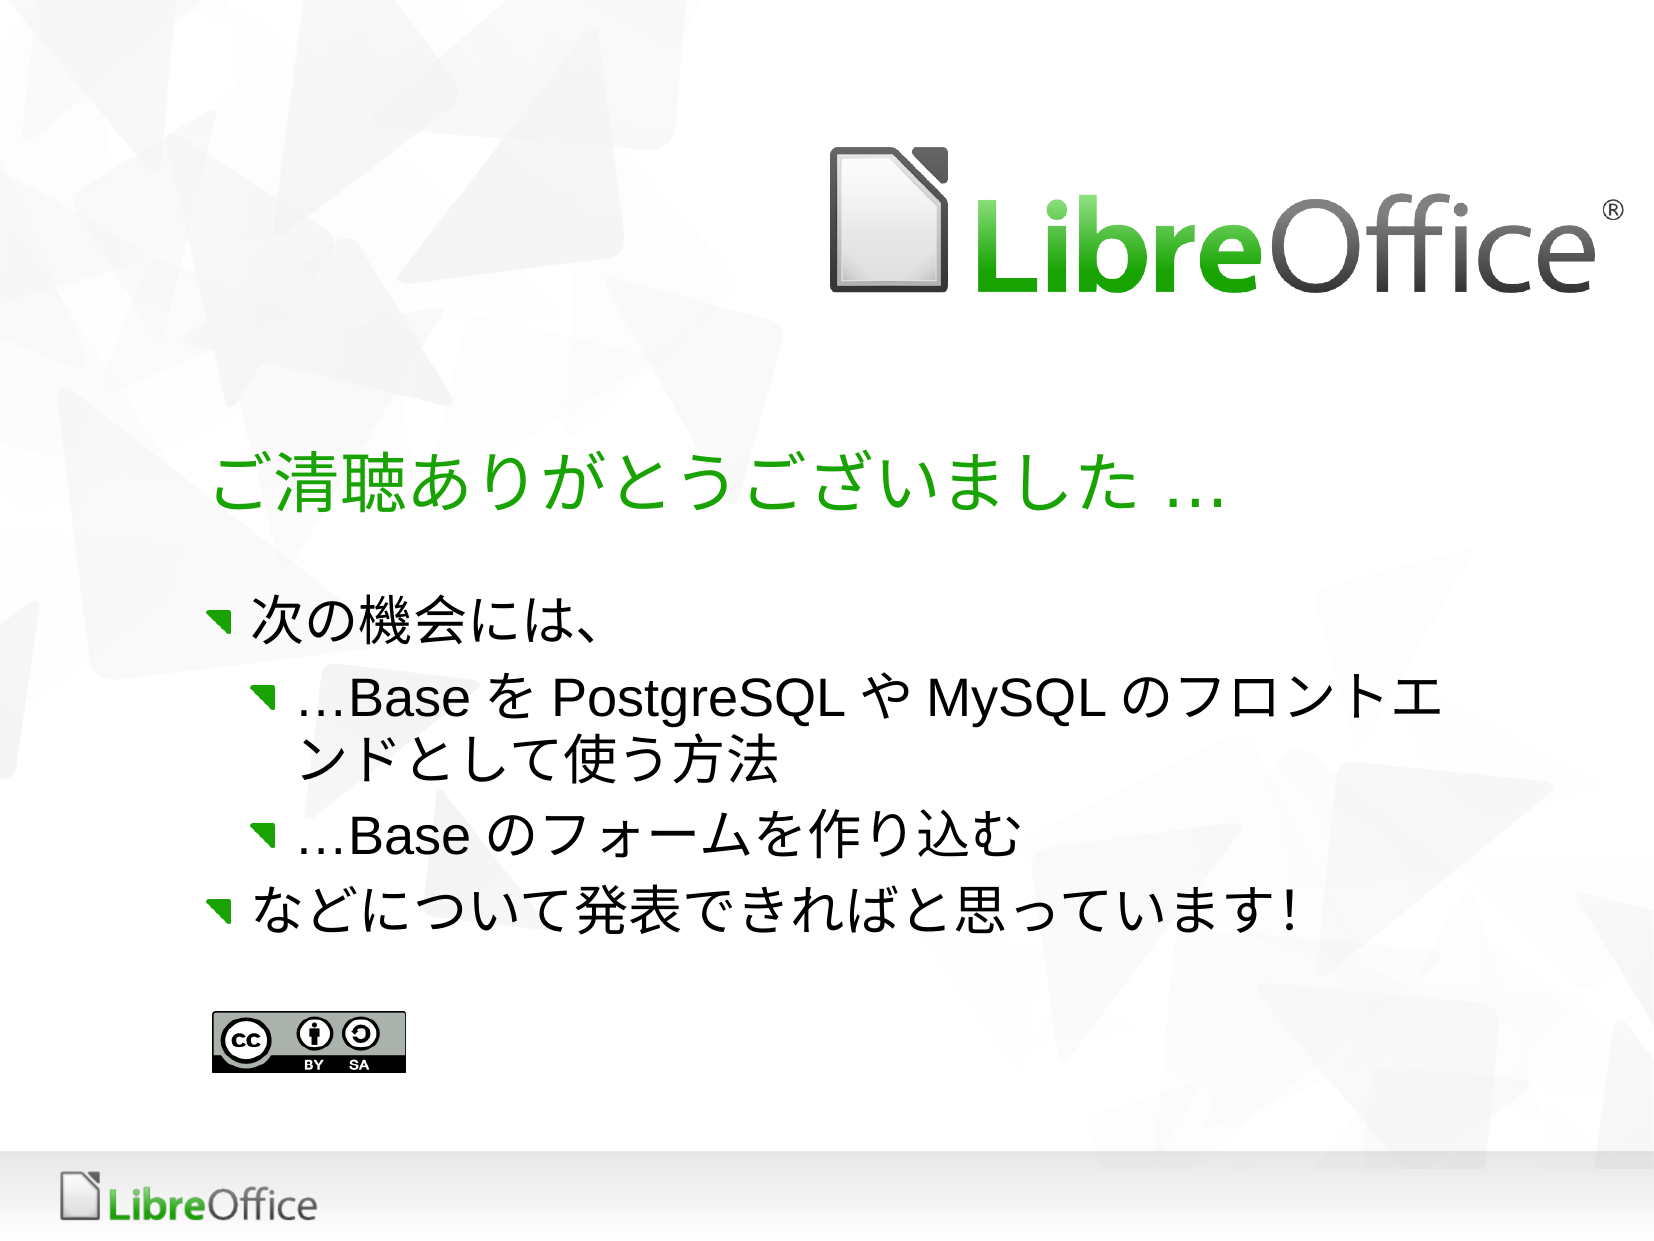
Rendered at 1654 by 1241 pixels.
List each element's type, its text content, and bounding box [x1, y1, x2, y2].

list 次の機会には、 …BaseをPostgreSQLやMySQLのフロントエンドとして使う方法 …Baseのフォームを作り込む などについて発表できればと思っています！ [206, 590, 1477, 1241]
picture [915, 548, 1654, 1169]
picture [41, 1152, 206, 1240]
title ご清聴ありがとうございました … [206, 395, 1477, 573]
picture [0, 0, 1654, 930]
